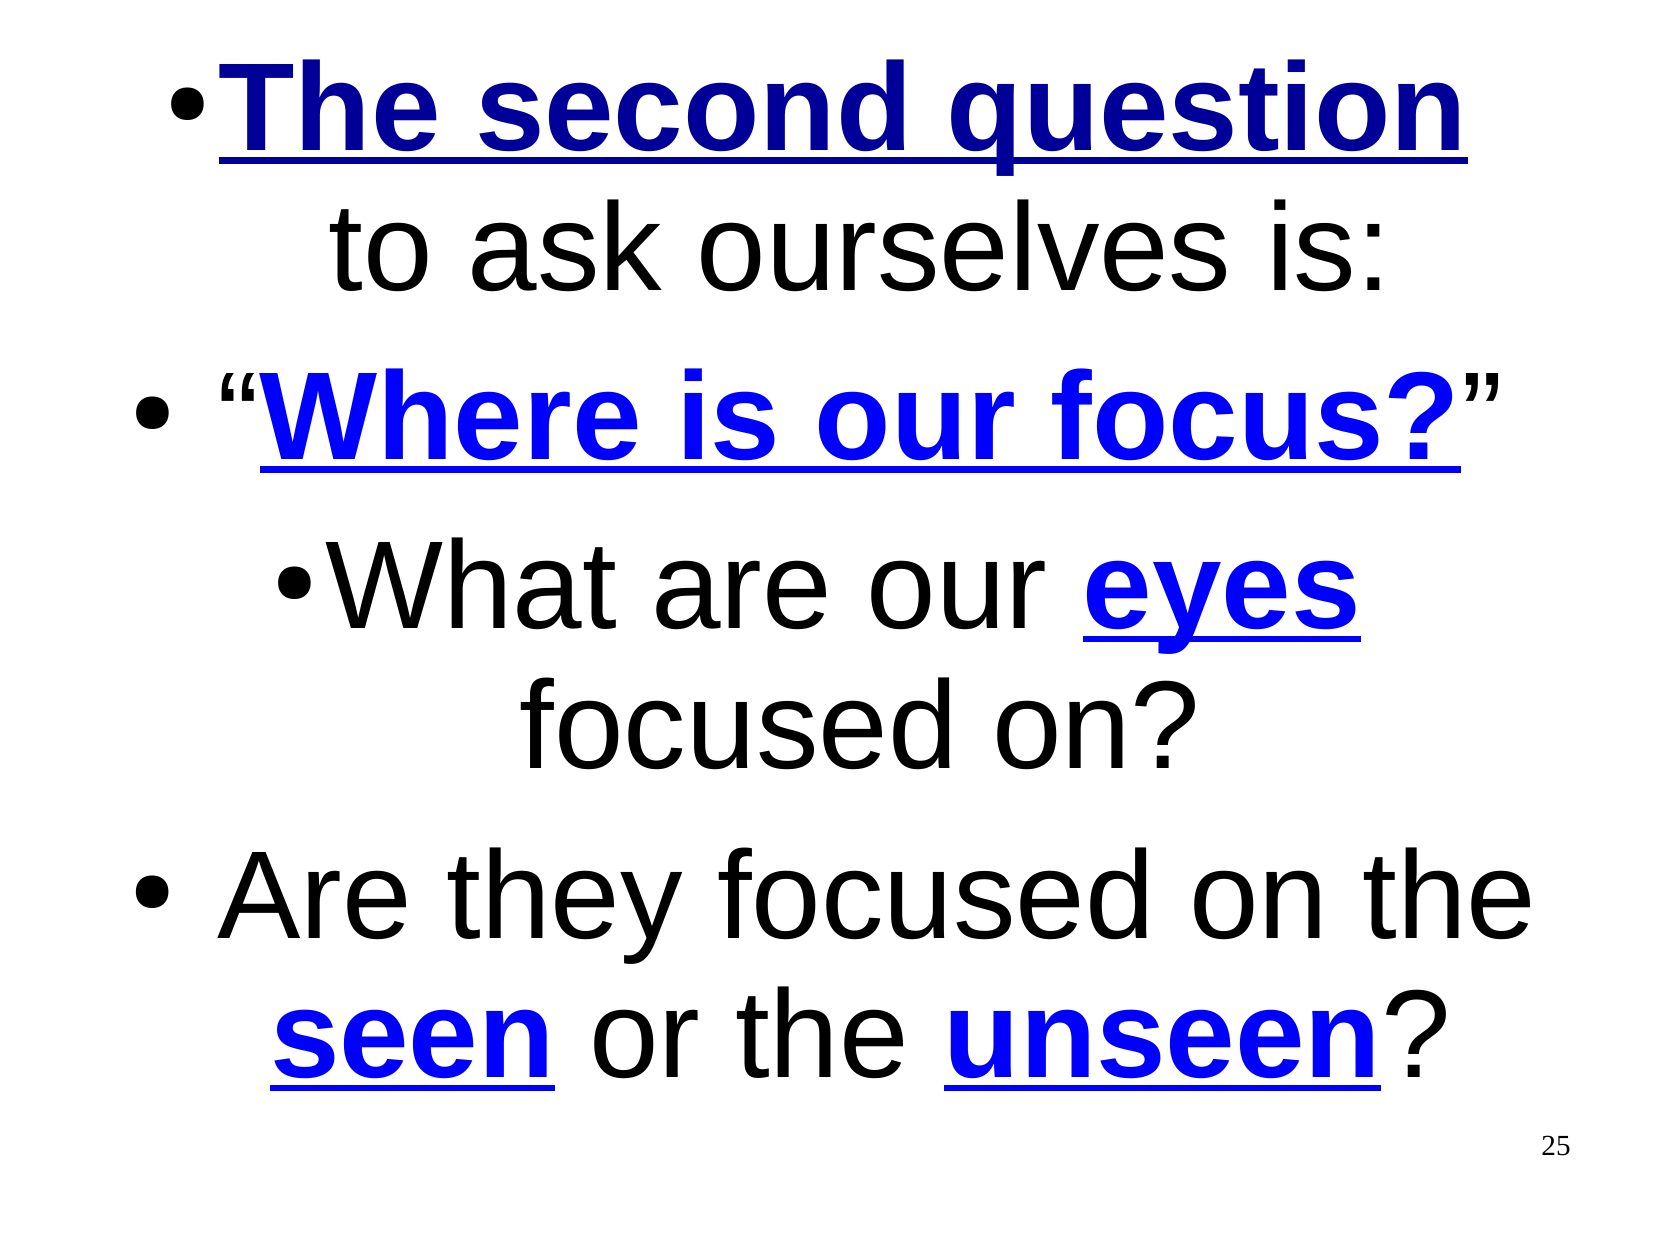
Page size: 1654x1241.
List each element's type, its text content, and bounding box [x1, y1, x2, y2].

list The second question to ask ourselves is: “Where is our focus?” What are our eyes focused on? Are they focused on the seen or the unseen? [37, 37, 1613, 1238]
